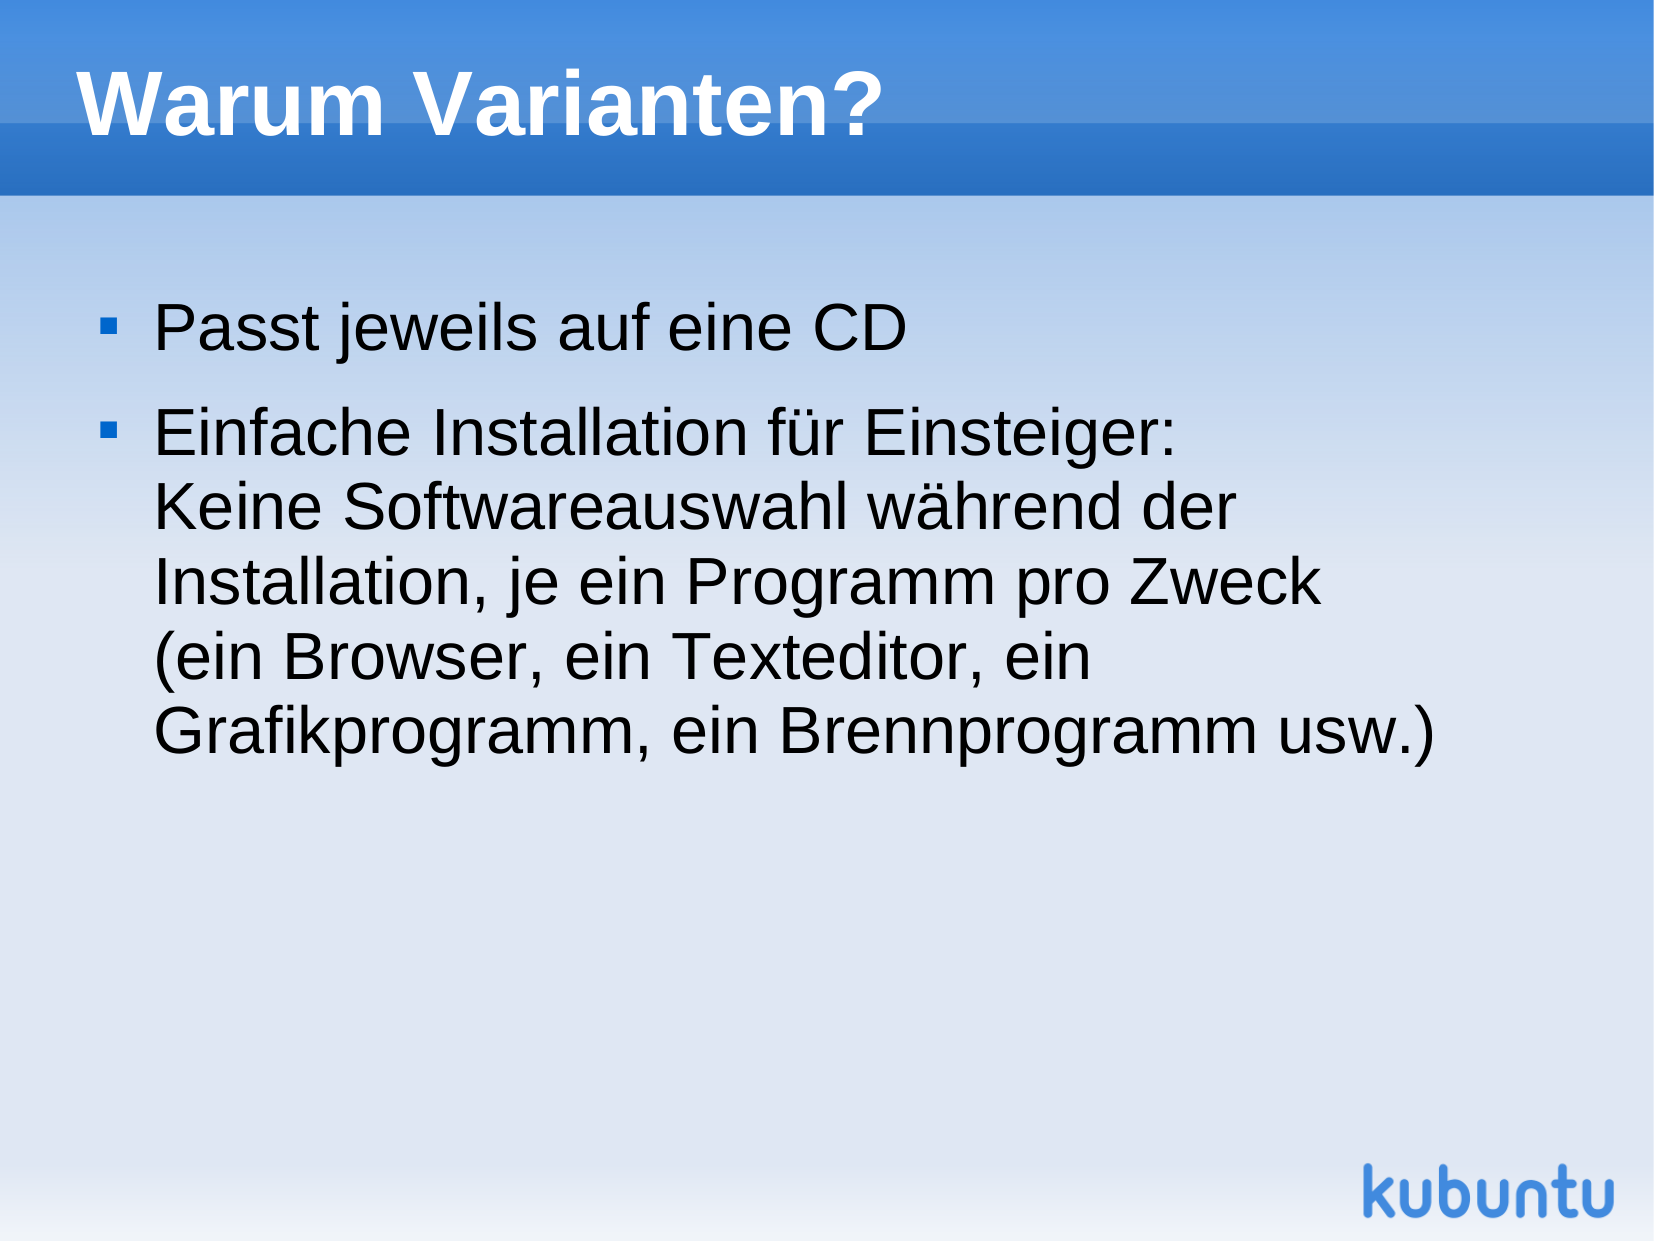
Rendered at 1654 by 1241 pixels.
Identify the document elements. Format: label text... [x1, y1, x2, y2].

picture [0, 0, 1654, 1241]
list Passt jeweils auf eine CD Einfache Installation für Einsteiger: Keine Softwareauswahl während der Installation, je ein Programm pro Zweck (ein Browser, ein Texteditor, ein Grafikprogramm, ein Brennprogramm usw.) [82, 290, 1571, 1109]
title Warum Varianten? [76, 0, 1565, 208]
